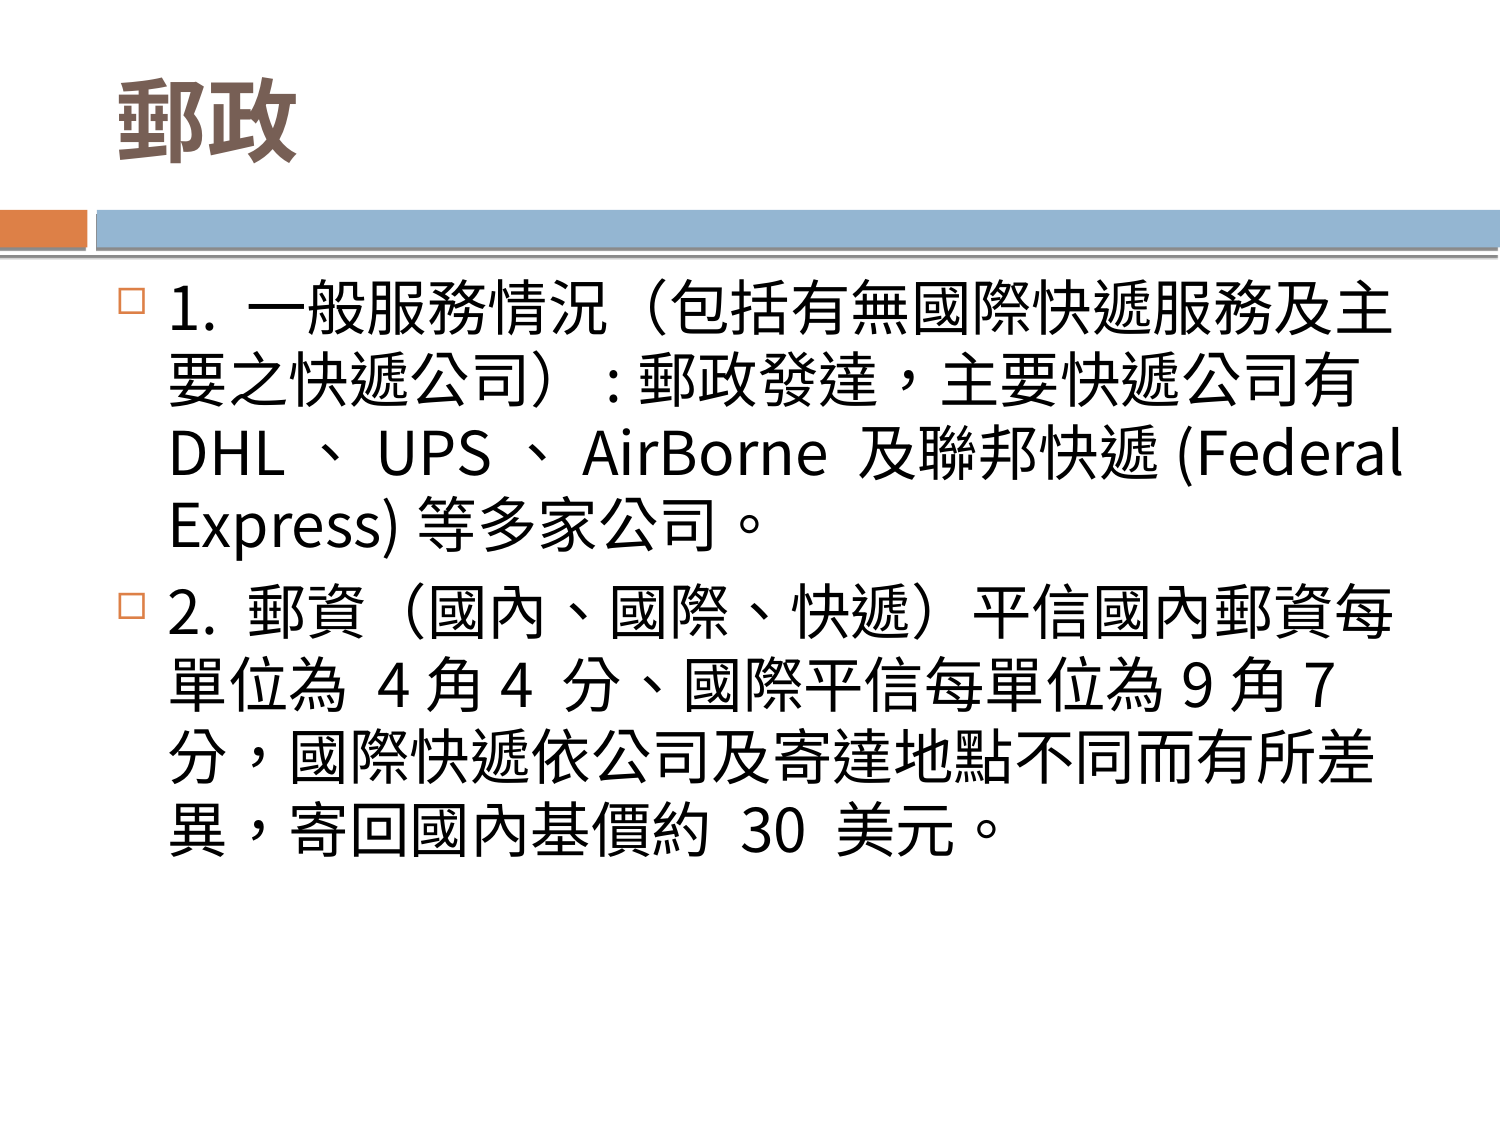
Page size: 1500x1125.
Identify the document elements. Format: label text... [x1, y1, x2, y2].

list 1. 一般服務情況（包括有無國際快遞服務及主要之快遞公司）:郵政發達，主要快遞公司有 DHL、UPS、AirBorne 及聯邦快遞(Federal Express)等多家公司。 2. 郵資（國內、國際、快遞）平信國內郵資每單位為 4角4 分、國際平信每單位為9角7分，國際快遞依公司及寄達地點不同而有所差異，寄回國內基價約 30 美元。 [100, 262, 1438, 1000]
title 郵政 [100, 37, 1438, 200]
